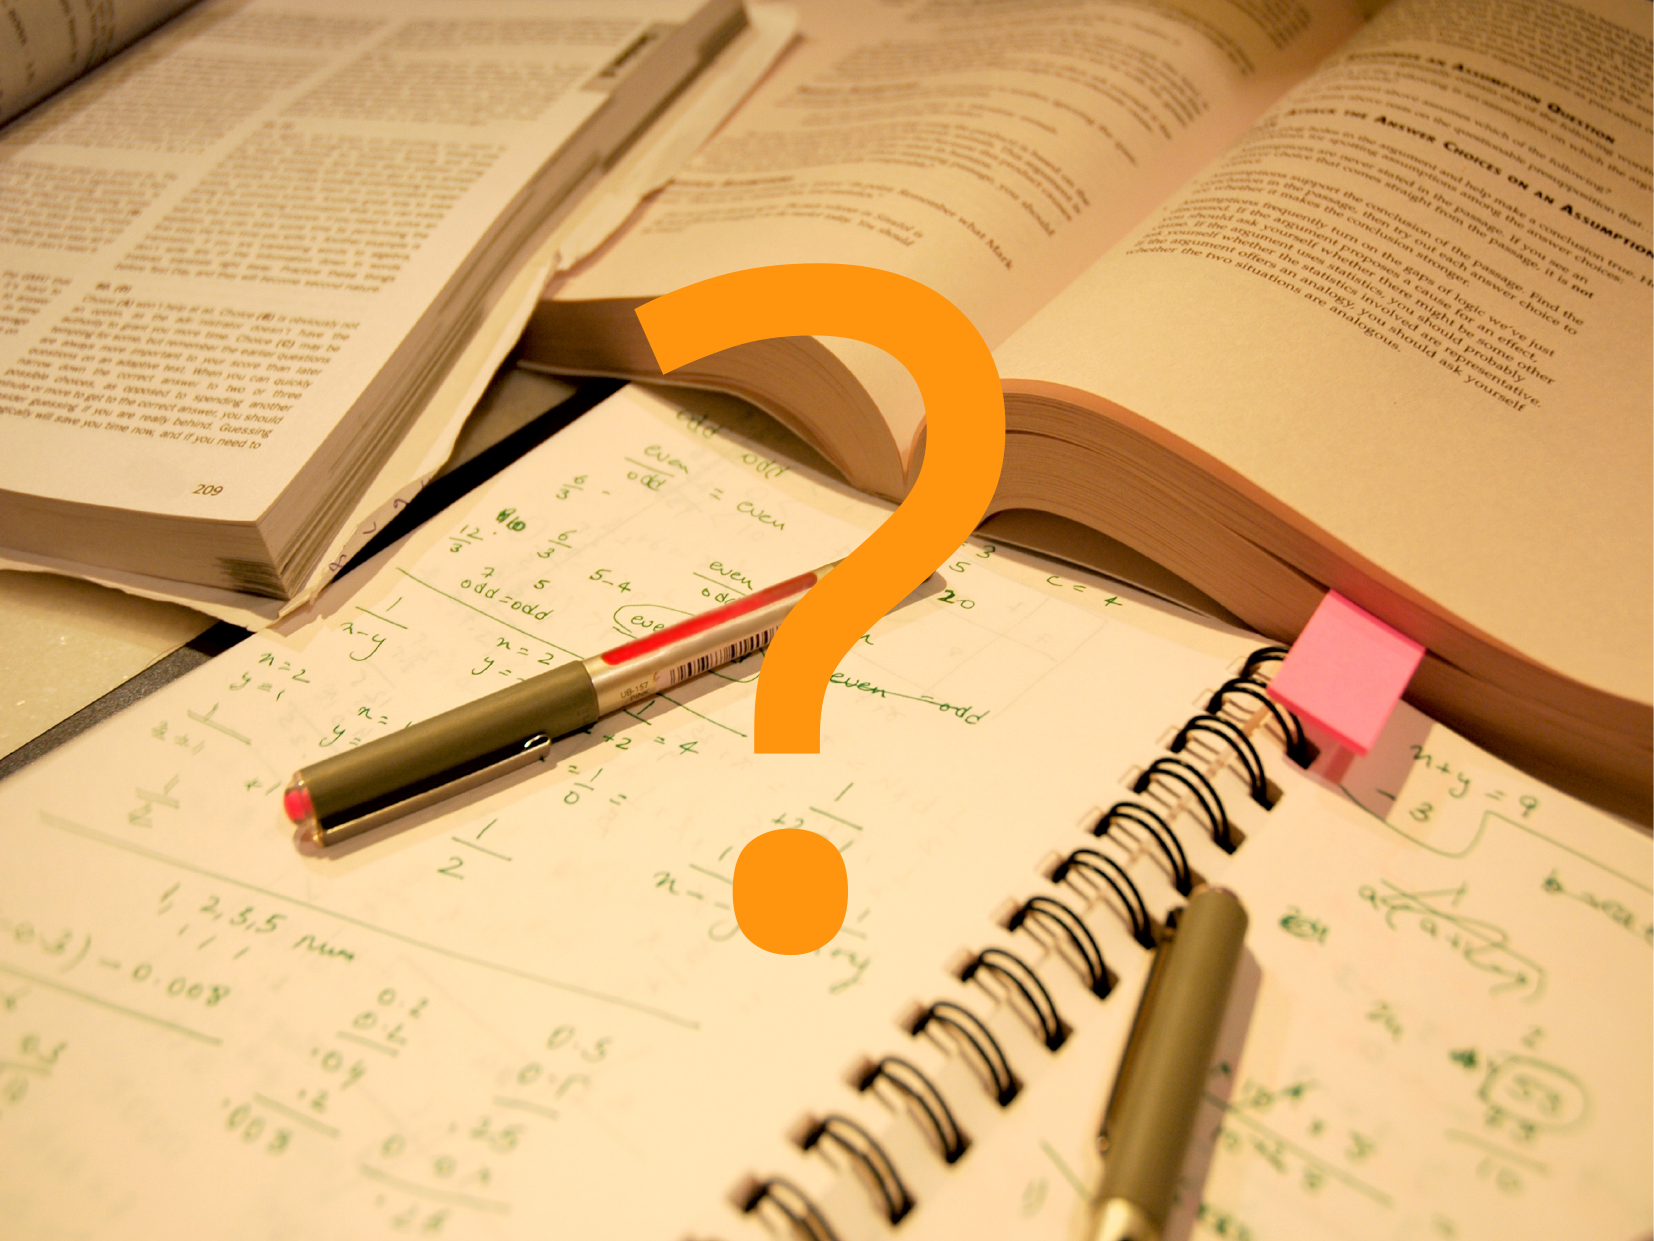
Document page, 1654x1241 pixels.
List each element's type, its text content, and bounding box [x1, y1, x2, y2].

picture [0, 0, 1654, 1241]
subtitle ? [82, 0, 1571, 1240]
